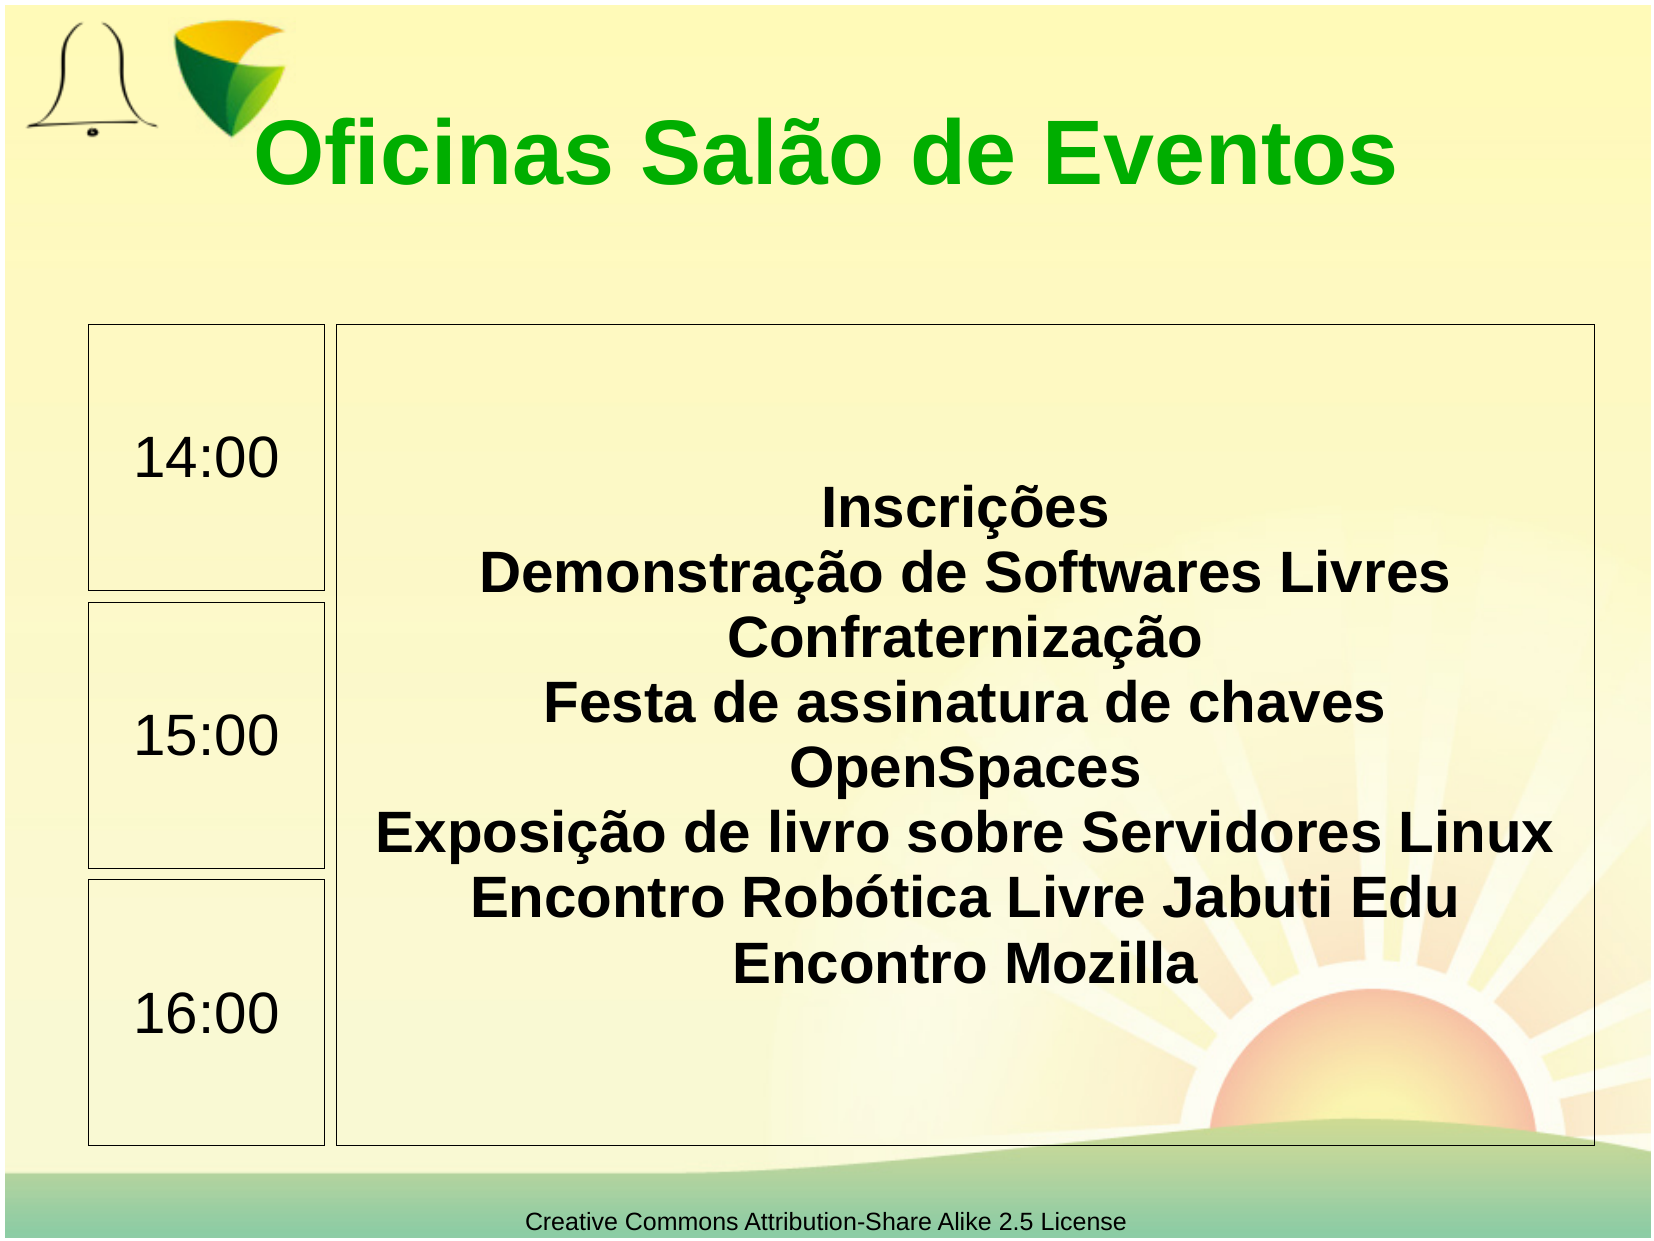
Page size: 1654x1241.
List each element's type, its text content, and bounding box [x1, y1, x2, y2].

text_box Inscrições Demonstração de Softwares Livres Confraternização Festa de assinatura de chaves OpenSpaces Exposição de livro sobre Servidores Linux Encontro Robótica Livre Jabuti Edu Encontro Mozilla [336, 324, 1595, 1146]
text_box 14:00 [88, 324, 325, 591]
text_box 15:00 [88, 602, 325, 869]
picture [5, 5, 1651, 1238]
text_box 16:00 [88, 879, 325, 1146]
title Oficinas Salão de Eventos [82, 49, 1571, 257]
